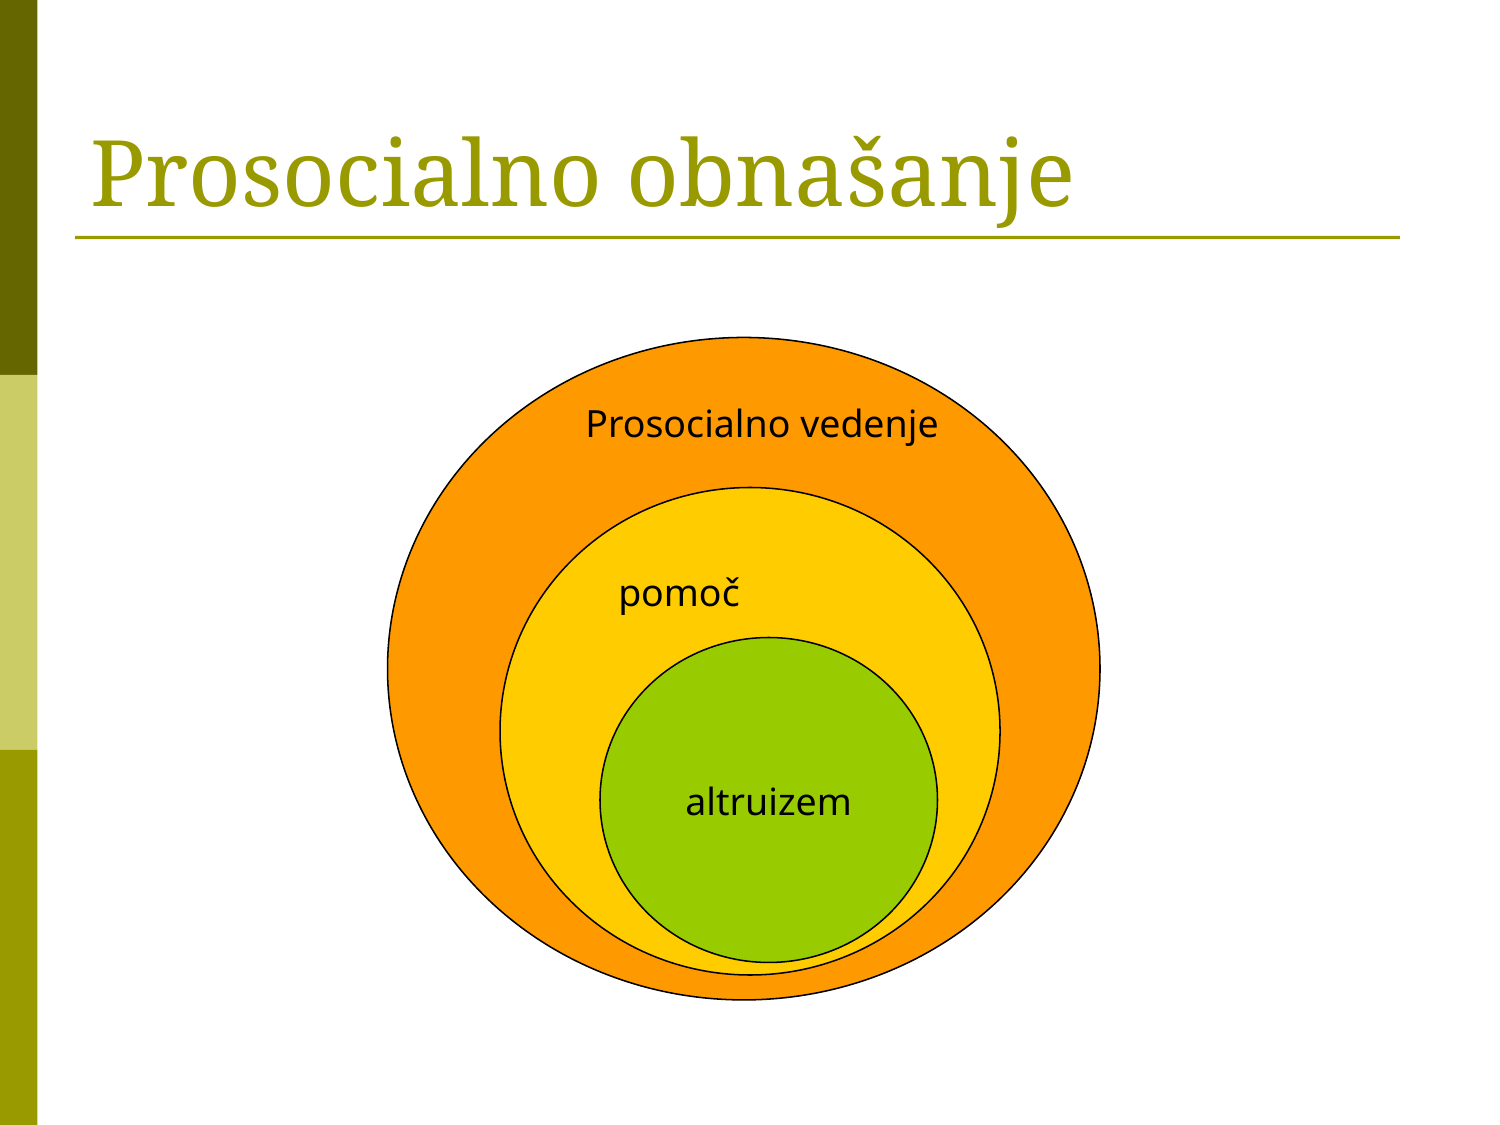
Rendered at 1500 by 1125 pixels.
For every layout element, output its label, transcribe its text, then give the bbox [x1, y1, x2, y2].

text_box Prosocialno vedenje [387, 337, 1101, 1000]
text_box Prosocialno vedenje [570, 392, 955, 453]
text_box [500, 487, 1001, 976]
text_box altruizem [600, 637, 938, 963]
title Prosocialno obnašanje [75, 45, 1425, 233]
text_box pomoč [603, 561, 963, 621]
